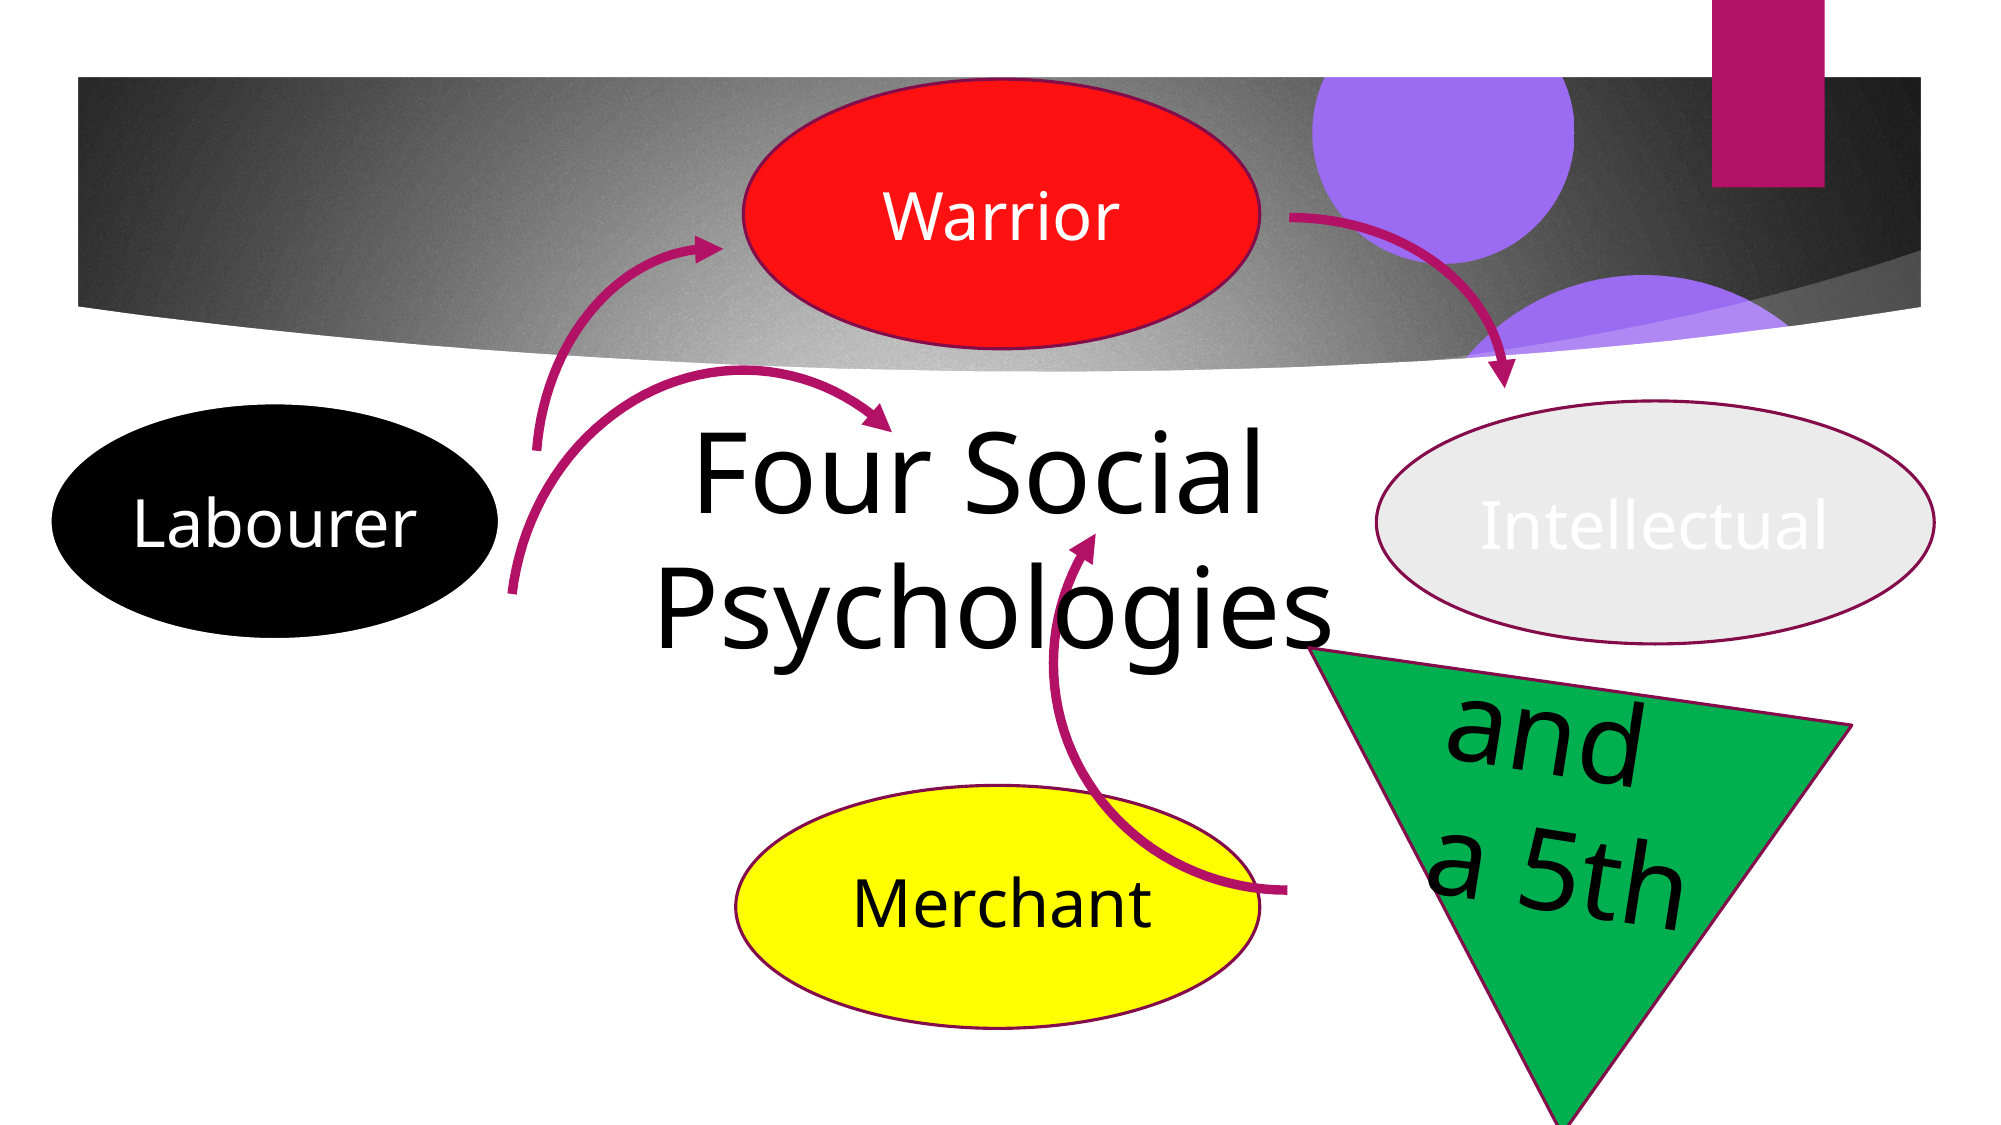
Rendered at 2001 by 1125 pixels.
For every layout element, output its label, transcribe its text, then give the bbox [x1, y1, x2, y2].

text_box [1104, 795, 1255, 883]
picture [79, 78, 1488, 371]
text_box [1454, 927, 1684, 1125]
text_box [1308, 647, 1441, 847]
text_box [735, 785, 1260, 1029]
text_box and a 5th [1401, 636, 1759, 968]
text_box Merchant [837, 852, 1221, 948]
text_box Four Social Psychologies [602, 393, 1386, 679]
text_box [1724, 711, 1852, 906]
text_box Intellectual [1386, 400, 1935, 644]
text_box Warrior [743, 79, 1260, 349]
text_box Labourer [46, 399, 503, 643]
picture [1446, 78, 1920, 327]
